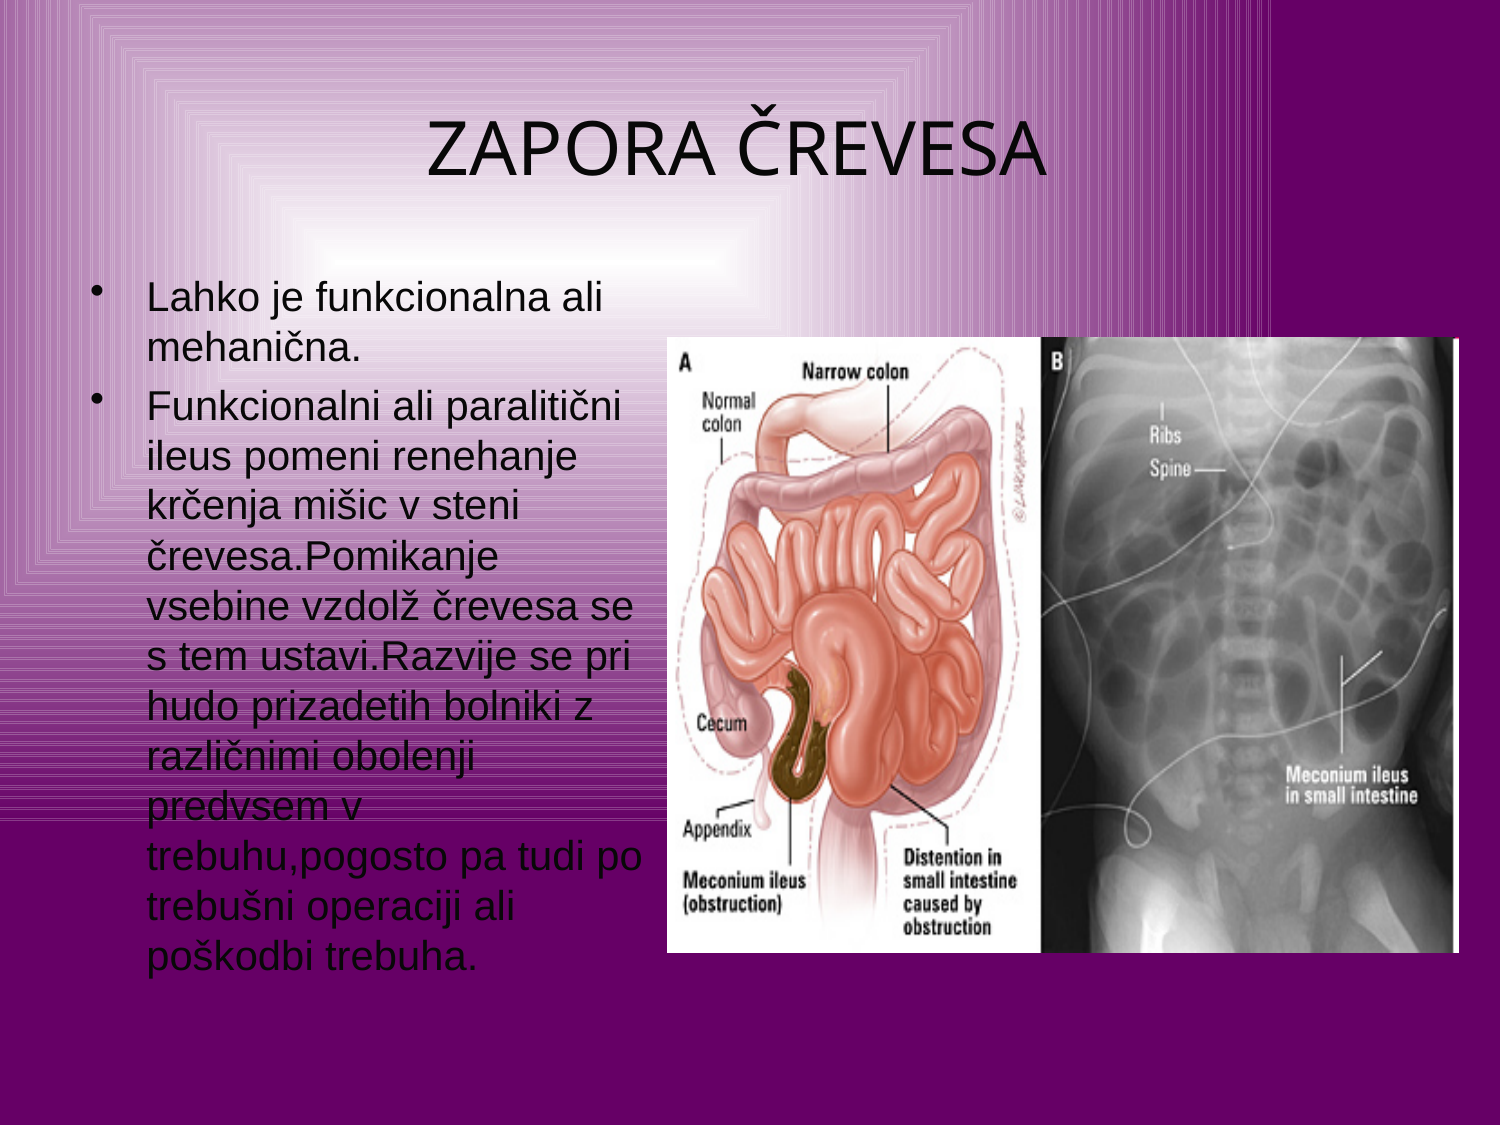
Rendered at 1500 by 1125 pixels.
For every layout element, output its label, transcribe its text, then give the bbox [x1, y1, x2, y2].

picture [667, 337, 1459, 953]
list Lahko je funkcionalna ali mehanična. Funkcionalni ali paralitični ileus pomeni renehanje krčenja mišic v steni črevesa.Pomikanje vsebine vzdolž črevesa se s tem ustavi.Razvije se pri hudo prizadetih bolniki z različnimi obolenji predvsem v trebuhu,pogosto pa tudi po trebušni operaciji ali poškodbi trebuha. [75, 262, 668, 1005]
title ZAPORA ČREVESA [75, 45, 1425, 233]
